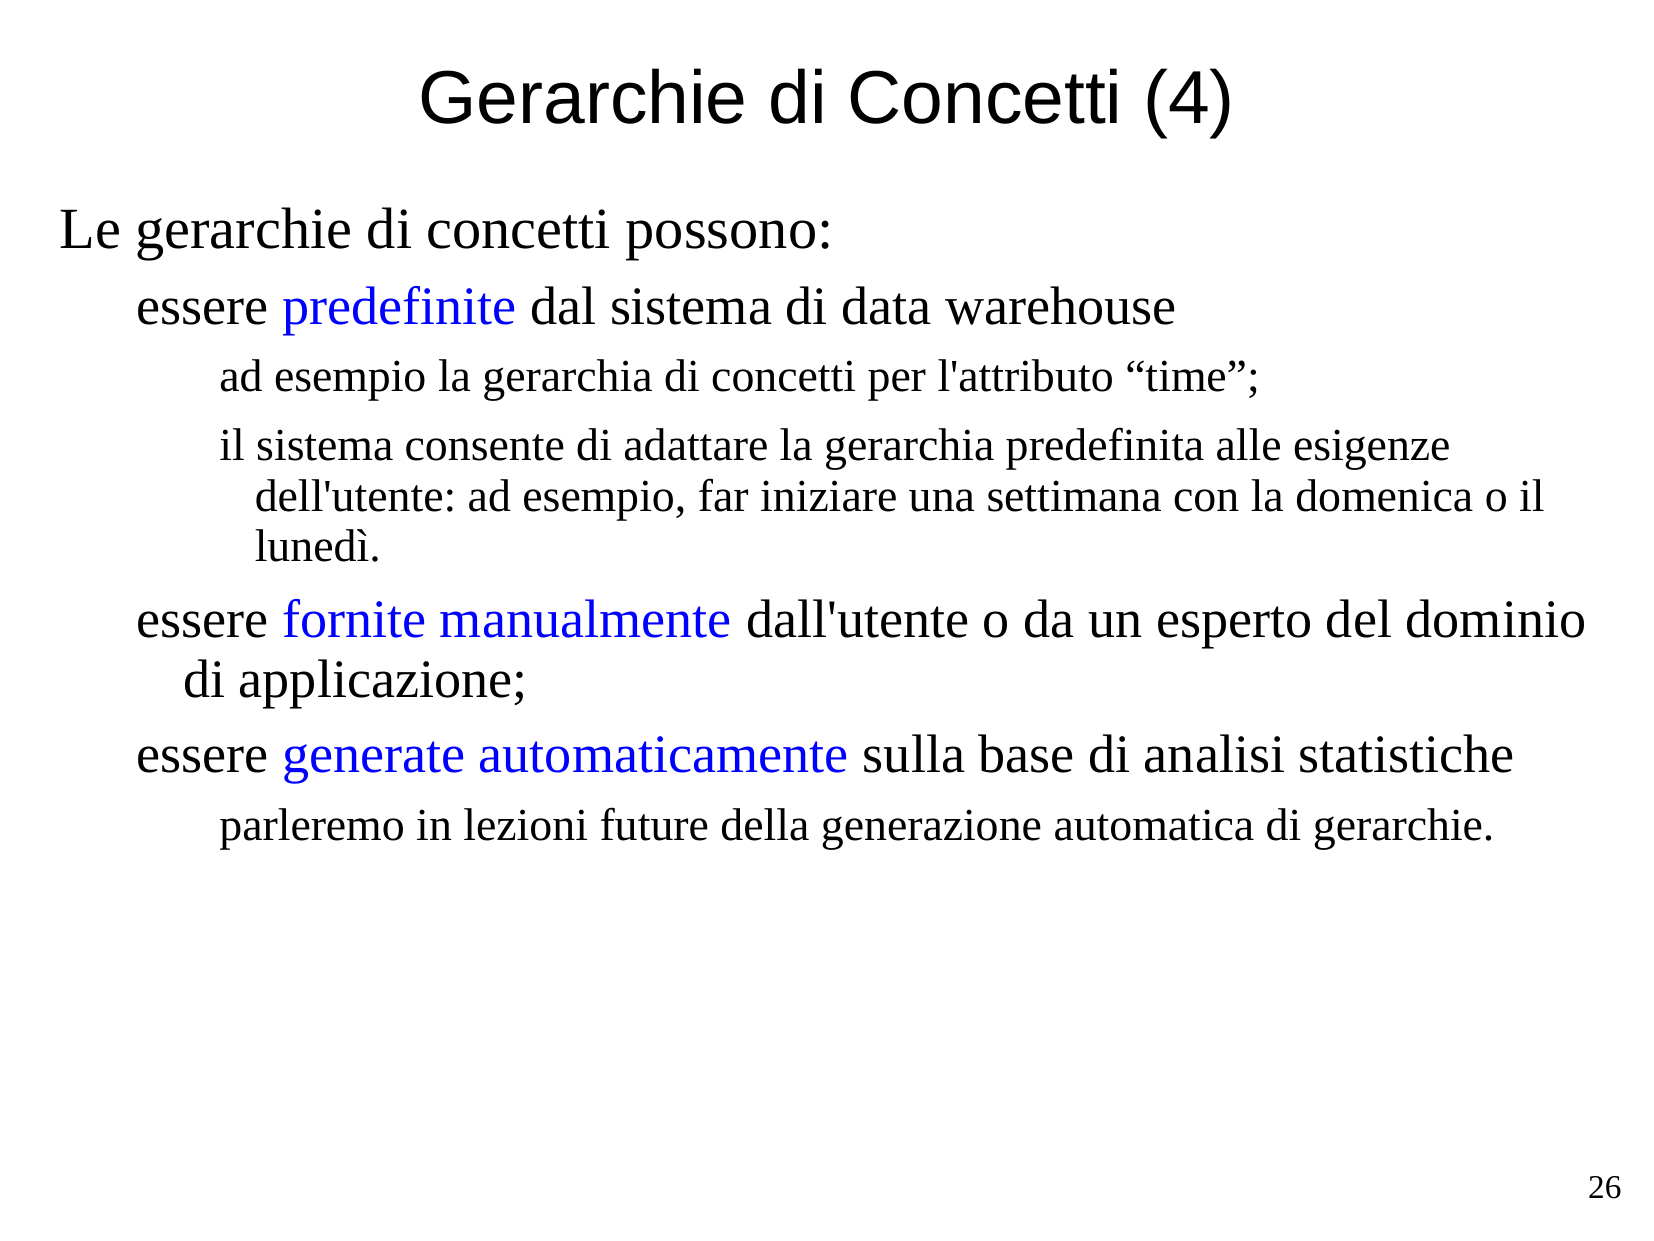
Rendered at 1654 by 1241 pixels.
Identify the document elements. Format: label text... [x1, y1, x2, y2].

list Le gerarchie di concetti possono: essere predefinite dal sistema di data warehouse ad esempio la gerarchia di concetti per l'attributo “time”; il sistema consente di adattare la gerarchia predefinita alle esigenze dell'utente: ad esempio, far iniziare una settimana con la domenica o il lunedì. essere fornite manualmente dall'utente o da un esperto del dominio di applicazione; essere generate automaticamente sulla base di analisi statistiche parleremo in lezioni future della generazione automatica di gerarchie. [42, 196, 1612, 1187]
title Gerarchie di Concetti (4) [37, 30, 1617, 166]
